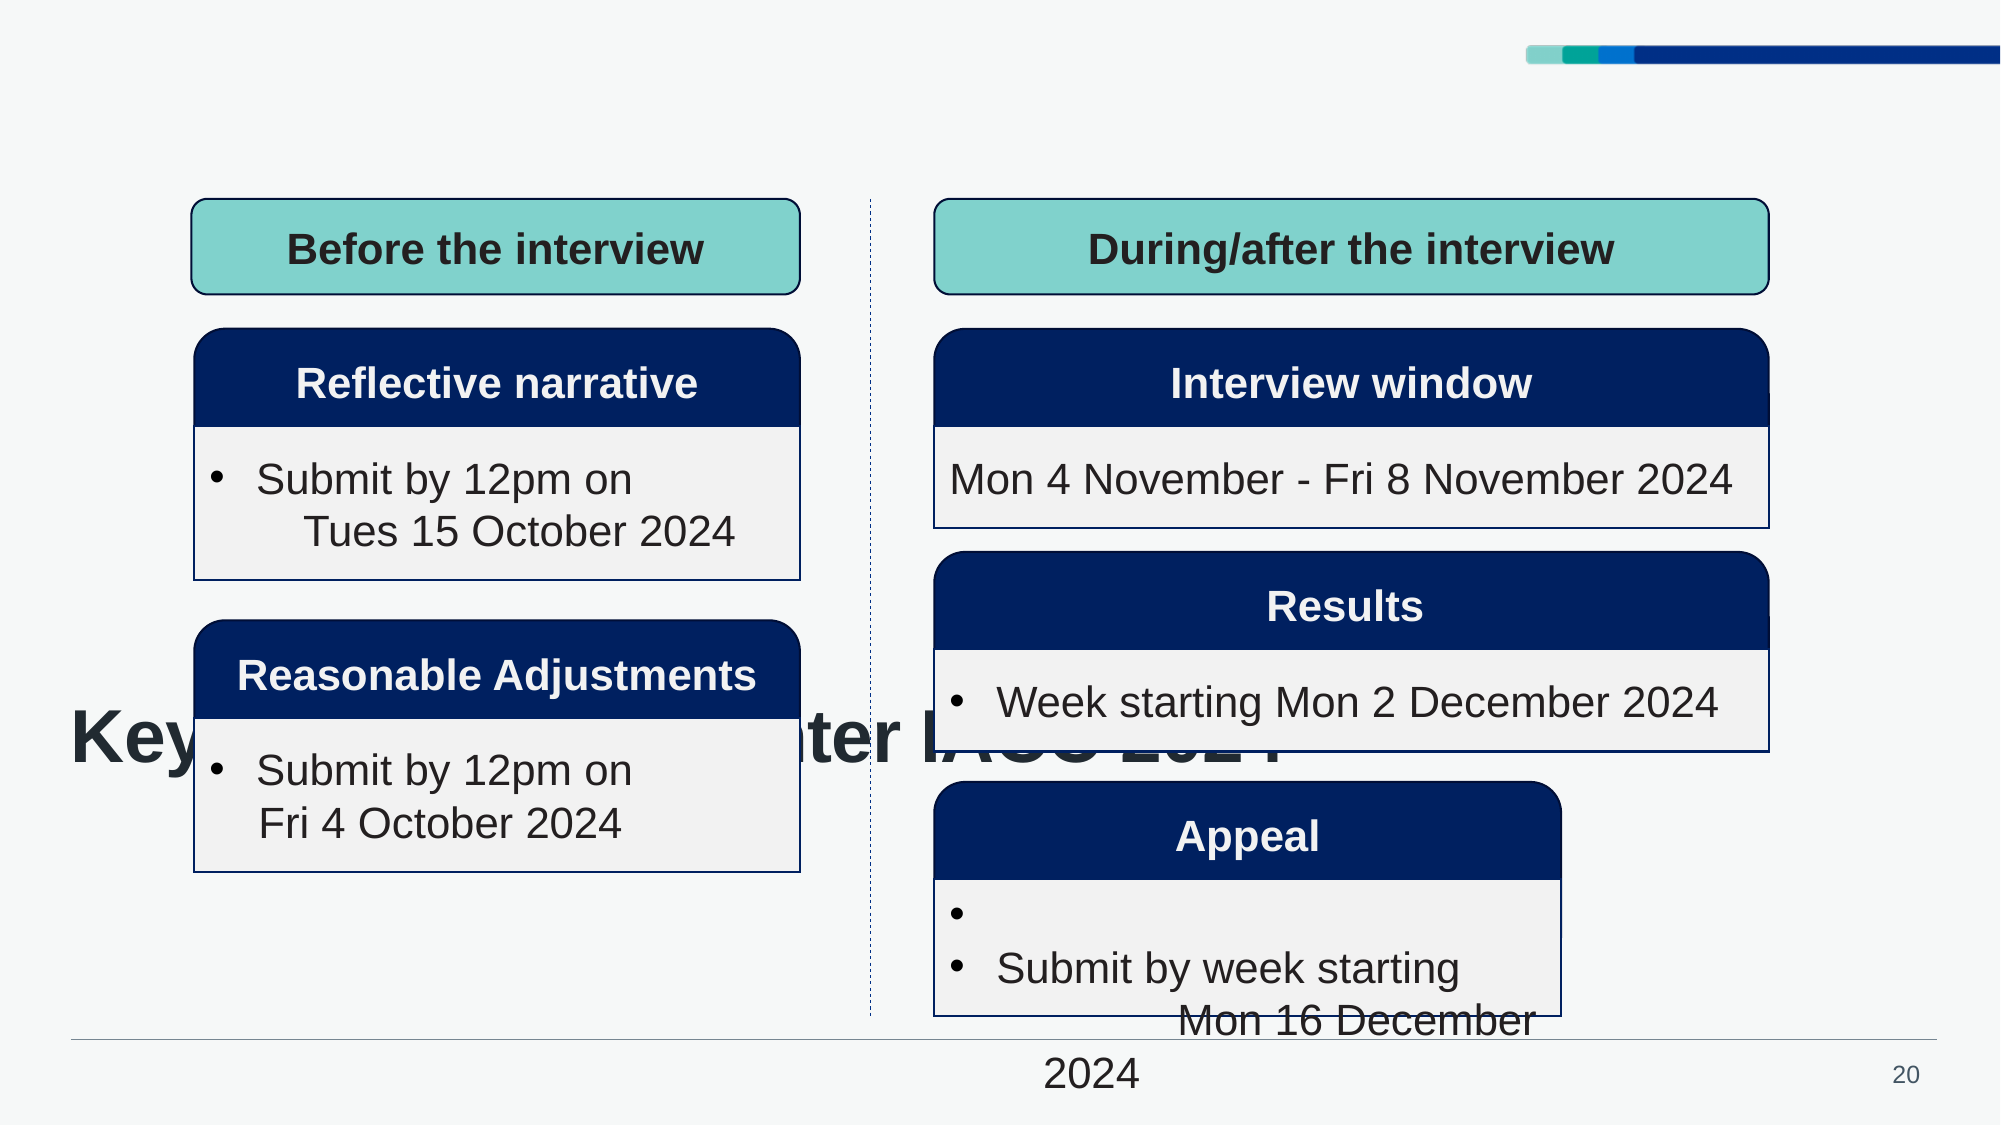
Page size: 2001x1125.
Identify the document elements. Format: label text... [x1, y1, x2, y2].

text_box Reflective narrative [194, 328, 800, 426]
text_box Submit by 12pm on Tues 15 October 2024 [194, 426, 800, 580]
text_box Mon 4 November - Fri 8 November 2024 [934, 426, 1769, 528]
text_box Submit by week starting Mon 16 December 2024 [934, 879, 1561, 1016]
title Key dates for the winter IACC 2024 [66, 20, 1938, 163]
text_box During/after the interview [934, 198, 1769, 295]
text_box Before the interview [191, 198, 800, 295]
text_box Reasonable Adjustments [194, 620, 800, 718]
text_box Week starting Mon 2 December 2024 [934, 649, 1769, 751]
text_box Submit by 12pm on Fri 4 October 2024 [194, 718, 800, 872]
text_box Interview window [934, 328, 1769, 426]
text_box Results [934, 551, 1769, 649]
text_box Appeal [934, 781, 1562, 938]
